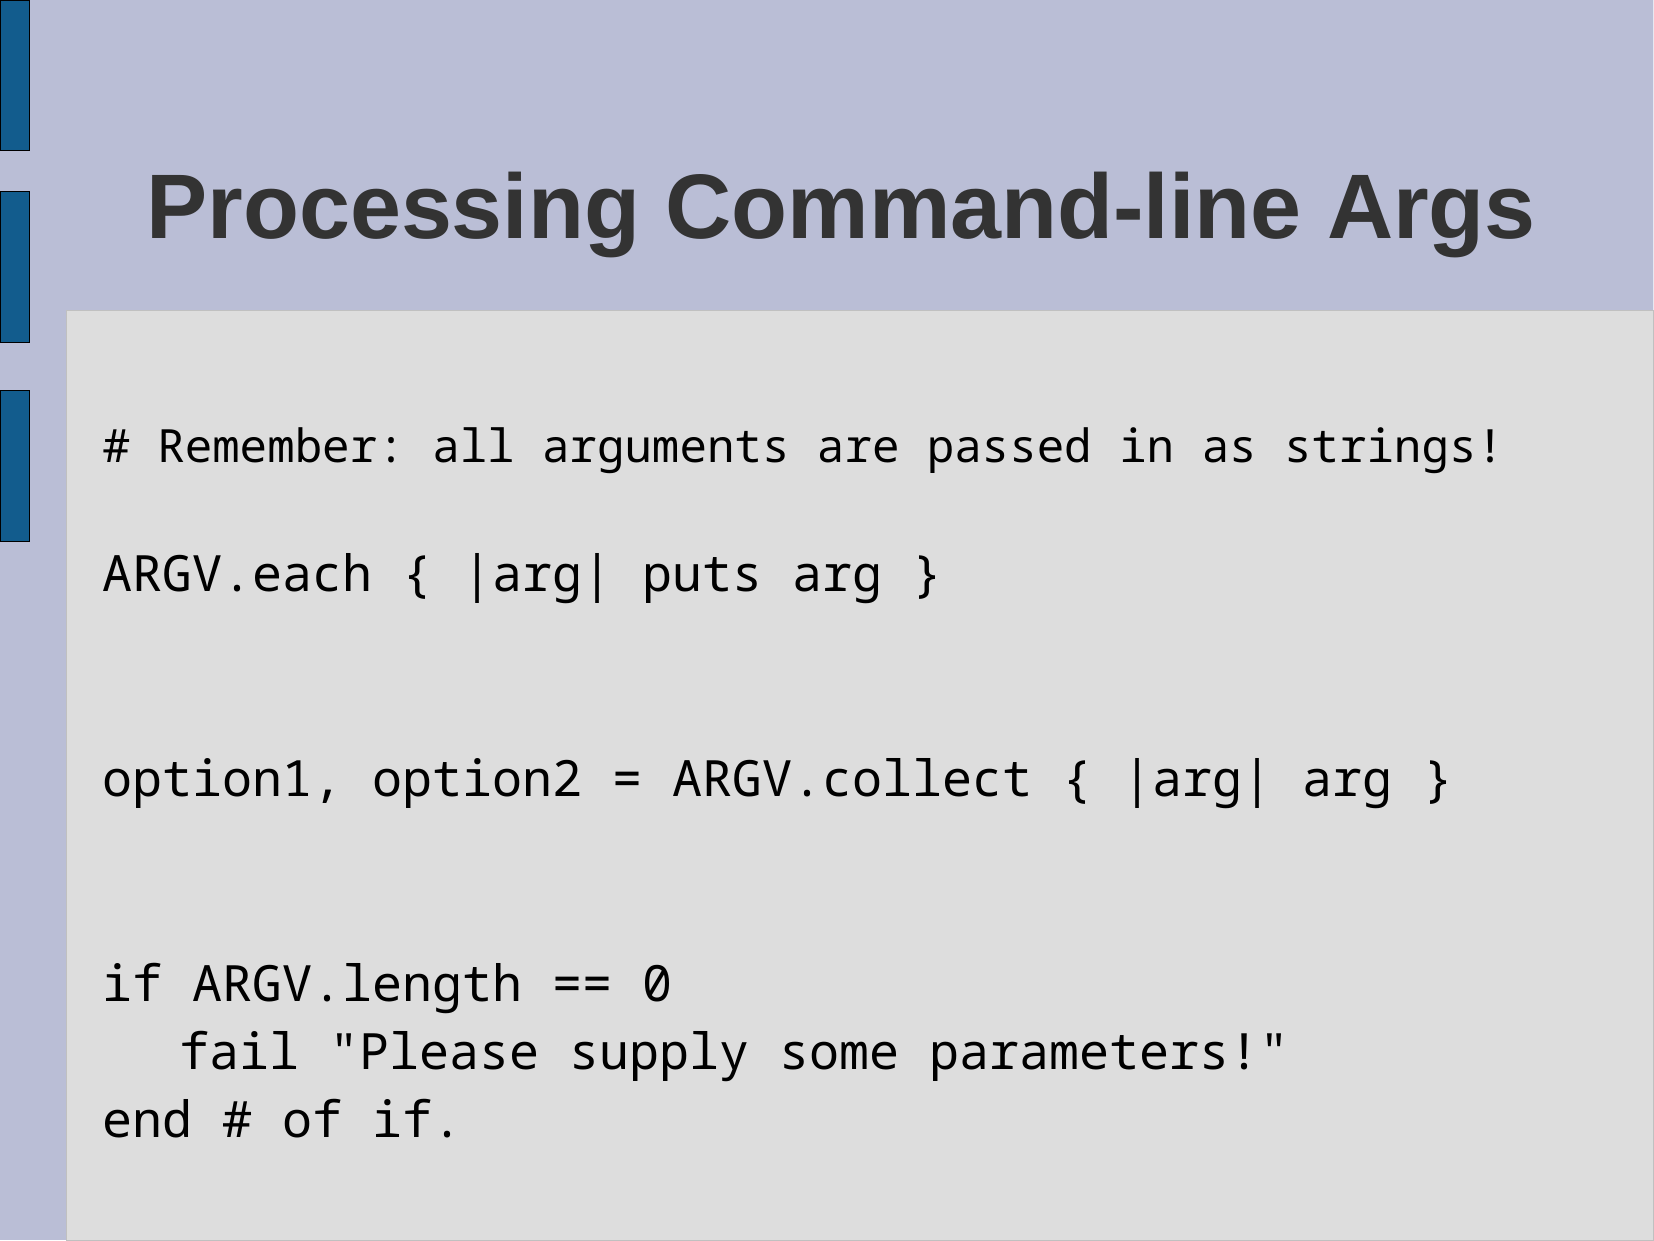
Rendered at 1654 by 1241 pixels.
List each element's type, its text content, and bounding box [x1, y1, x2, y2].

list # Remember: all arguments are passed in as strings! ARGV.each { |arg| puts arg } option1, option2 = ARGV.collect { |arg| arg } if ARGV.length == 0 fail "Please supply some parameters!" end # of if. [84, 344, 1629, 1127]
title Processing Command-line Args [50, 102, 1634, 311]
